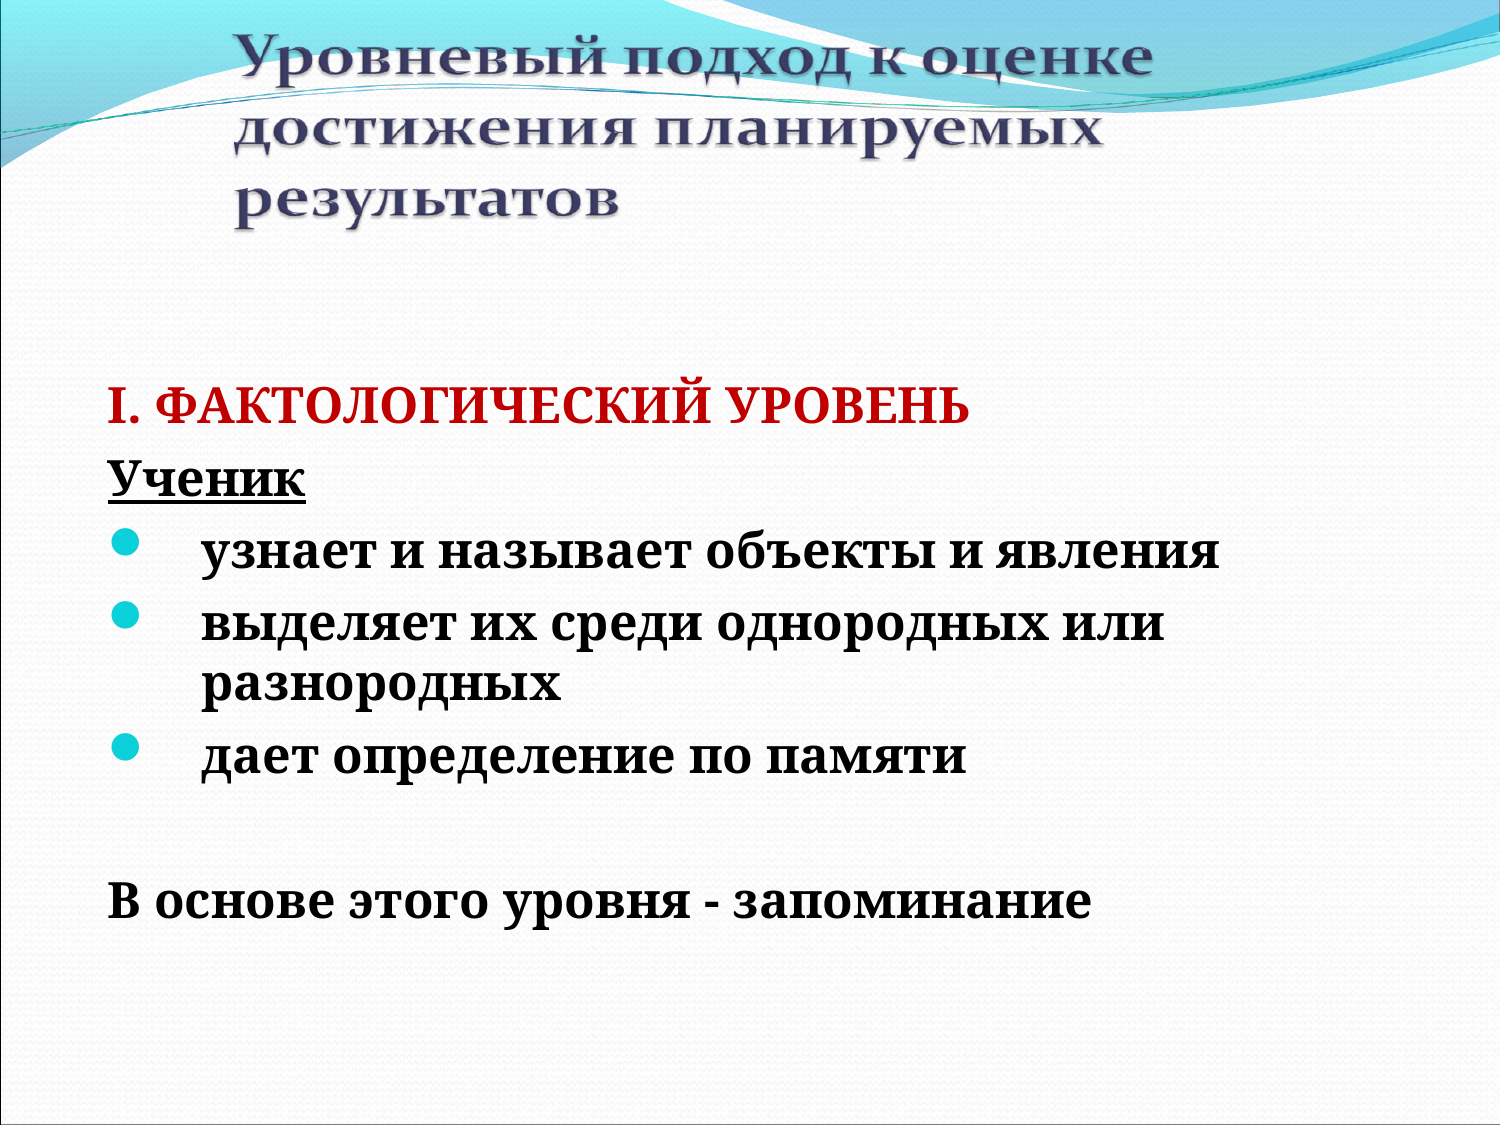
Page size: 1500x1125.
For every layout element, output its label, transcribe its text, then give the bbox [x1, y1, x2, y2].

picture [0, 0, 1500, 1125]
text_box [187, 0, 1427, 238]
list I. ФАКТОЛОГИЧЕСКИЙ УРОВЕНЬ Ученик узнает и называет объекты и явления выделяет их среди однородных или разнородных дает определение по памяти В основе этого уровня - запоминание [75, 365, 1426, 1027]
